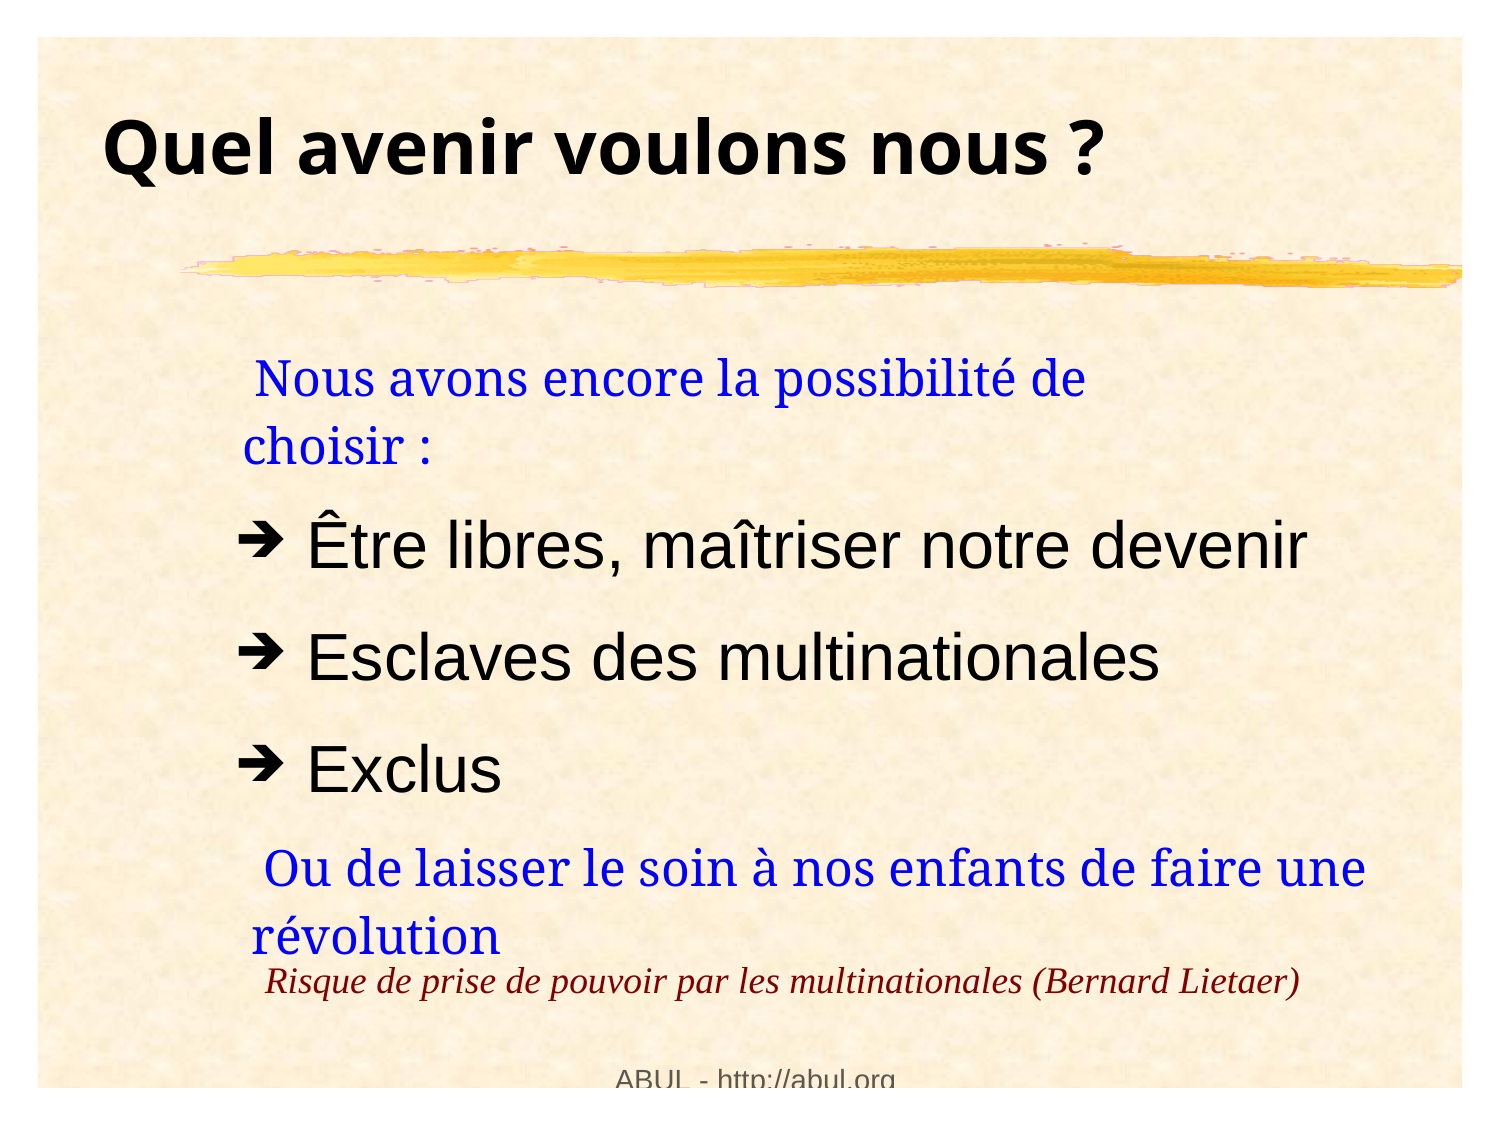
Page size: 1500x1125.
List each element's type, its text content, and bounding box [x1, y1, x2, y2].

text_box Nous avons encore la possibilité de choisir : [242, 343, 1127, 404]
picture [37, 37, 1463, 1088]
title Quel avenir voulons nous ? [101, 39, 1312, 253]
text_box Risque de prise de pouvoir par les multinationales (Bernard Lietaer) [252, 960, 1366, 1013]
text_box Ou de laisser le soin à nos enfants de faire une révolution [251, 832, 1436, 894]
text_box [287, 1013, 1150, 1096]
text_box Être libres, maîtriser notre devenir Esclaves des multinationales Exclus [234, 470, 1379, 803]
